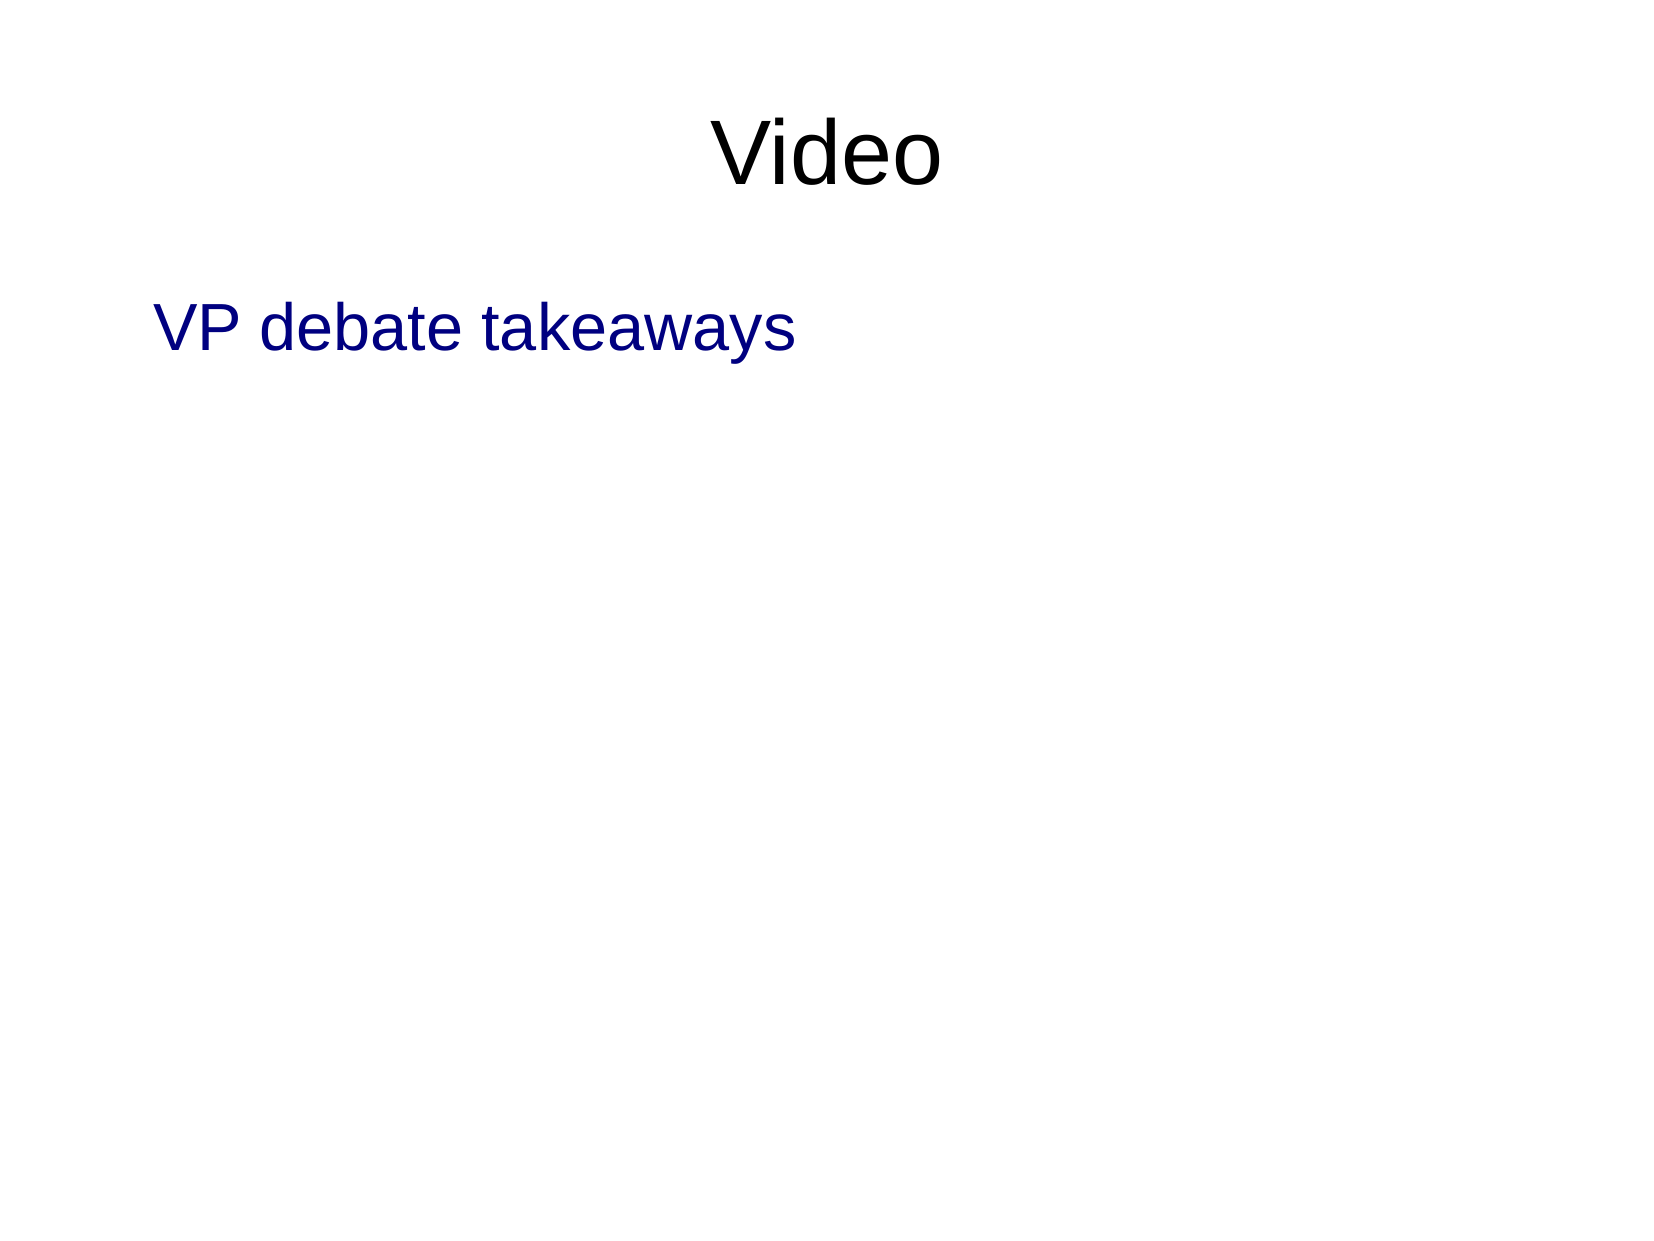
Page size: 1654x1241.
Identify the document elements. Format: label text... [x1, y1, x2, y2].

title Video [82, 49, 1571, 257]
list VP debate takeaways [82, 290, 1571, 1109]
